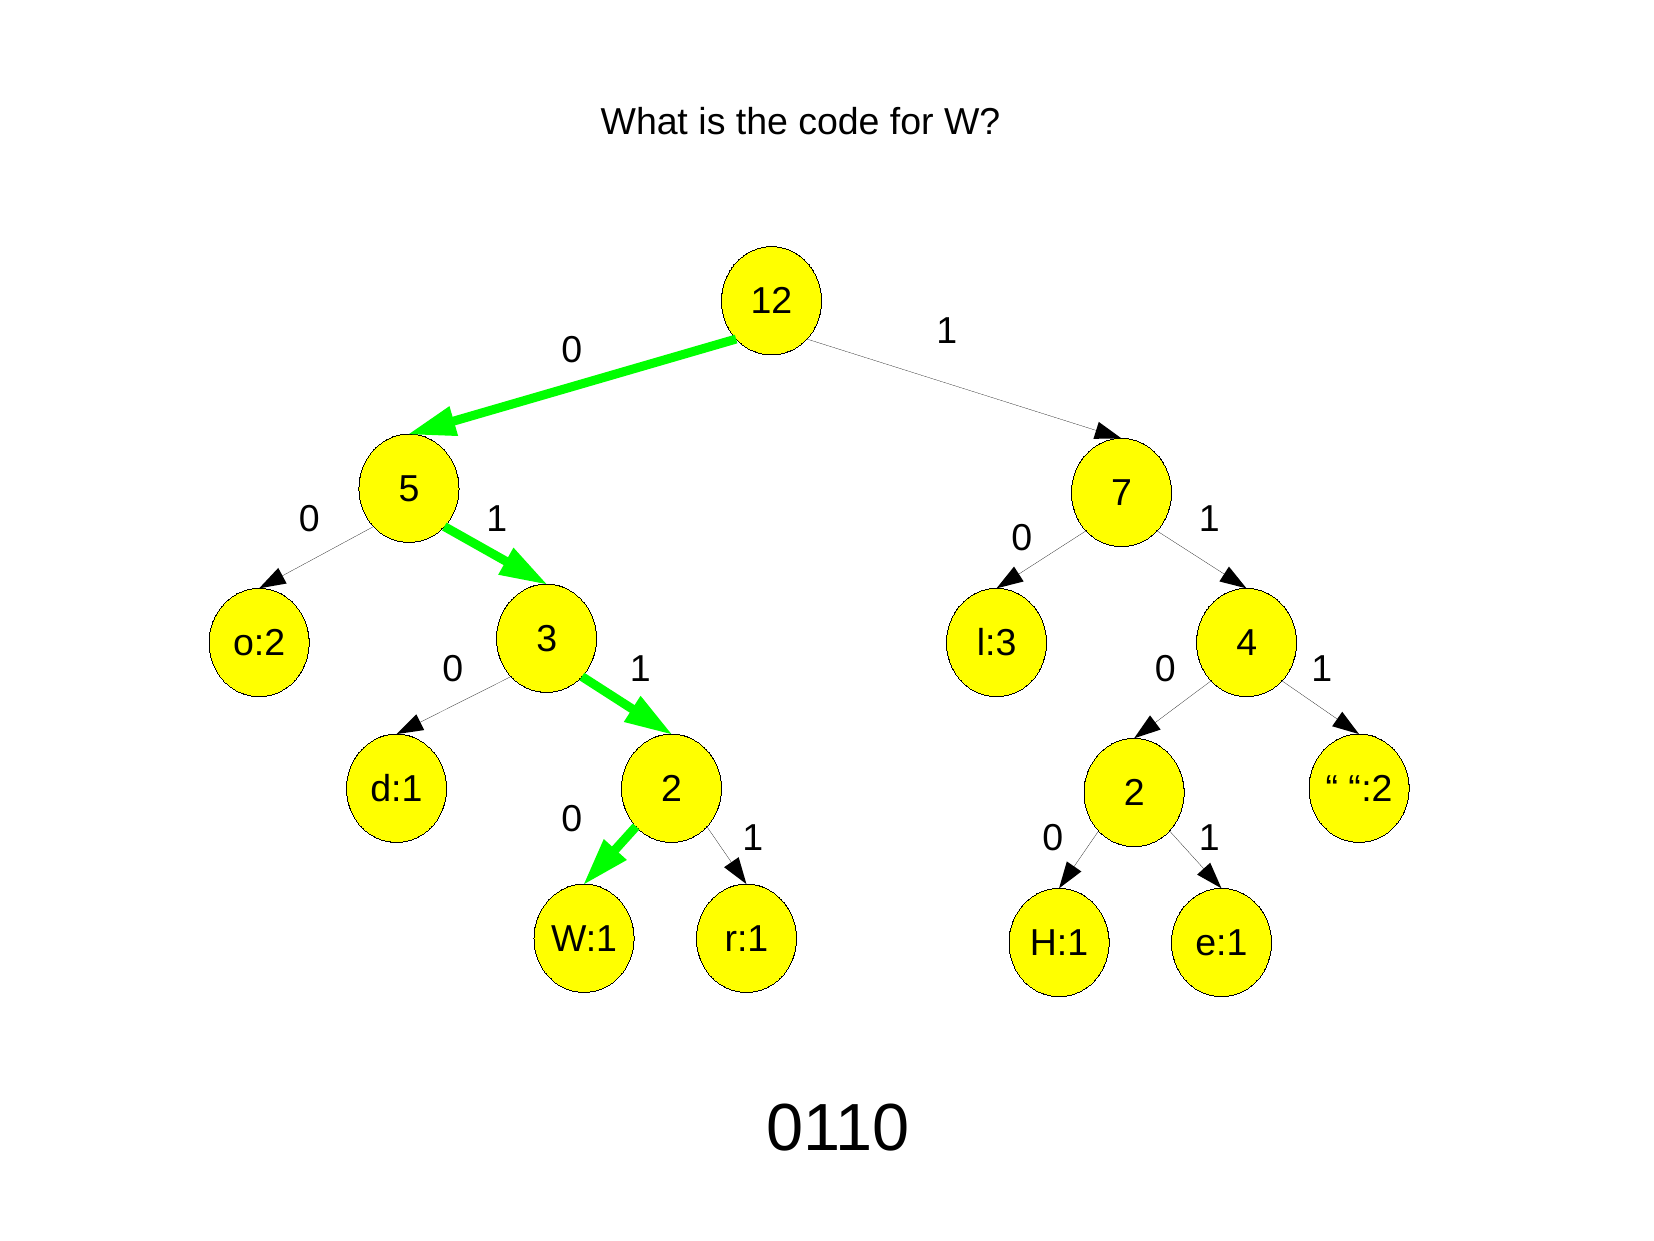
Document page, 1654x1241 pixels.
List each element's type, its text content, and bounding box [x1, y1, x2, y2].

text_box 4 [1196, 588, 1297, 697]
text_box r:1 [696, 884, 797, 993]
text_box o:2 [209, 588, 310, 697]
text_box 2 [621, 734, 722, 843]
text_box H:1 [1009, 888, 1110, 997]
text_box 1 [1184, 809, 1228, 866]
text_box 1 [921, 302, 966, 360]
text_box 2 [1084, 738, 1185, 847]
text_box 12 [721, 246, 822, 355]
text_box 1 [1296, 639, 1341, 697]
text_box d:1 [346, 734, 447, 843]
text_box 0 [427, 639, 472, 697]
text_box l:3 [946, 588, 1047, 697]
text_box 0 [996, 509, 1041, 566]
text_box 0 [284, 489, 328, 547]
text_box 0 [1027, 809, 1072, 866]
text_box 7 [1071, 438, 1172, 547]
text_box 0110 [751, 1082, 938, 1174]
text_box 0 [546, 789, 591, 847]
text_box 1 [471, 489, 516, 547]
text_box 1 [615, 639, 660, 697]
text_box 3 [496, 584, 597, 693]
text_box 1 [727, 809, 772, 866]
text_box What is the code for W? [585, 92, 1032, 150]
text_box “ “:2 [1309, 734, 1410, 843]
text_box e:1 [1171, 888, 1272, 997]
text_box 1 [1184, 489, 1228, 547]
text_box 5 [358, 434, 460, 543]
text_box W:1 [533, 884, 635, 993]
text_box 0 [546, 321, 591, 379]
text_box 0 [1140, 639, 1185, 697]
